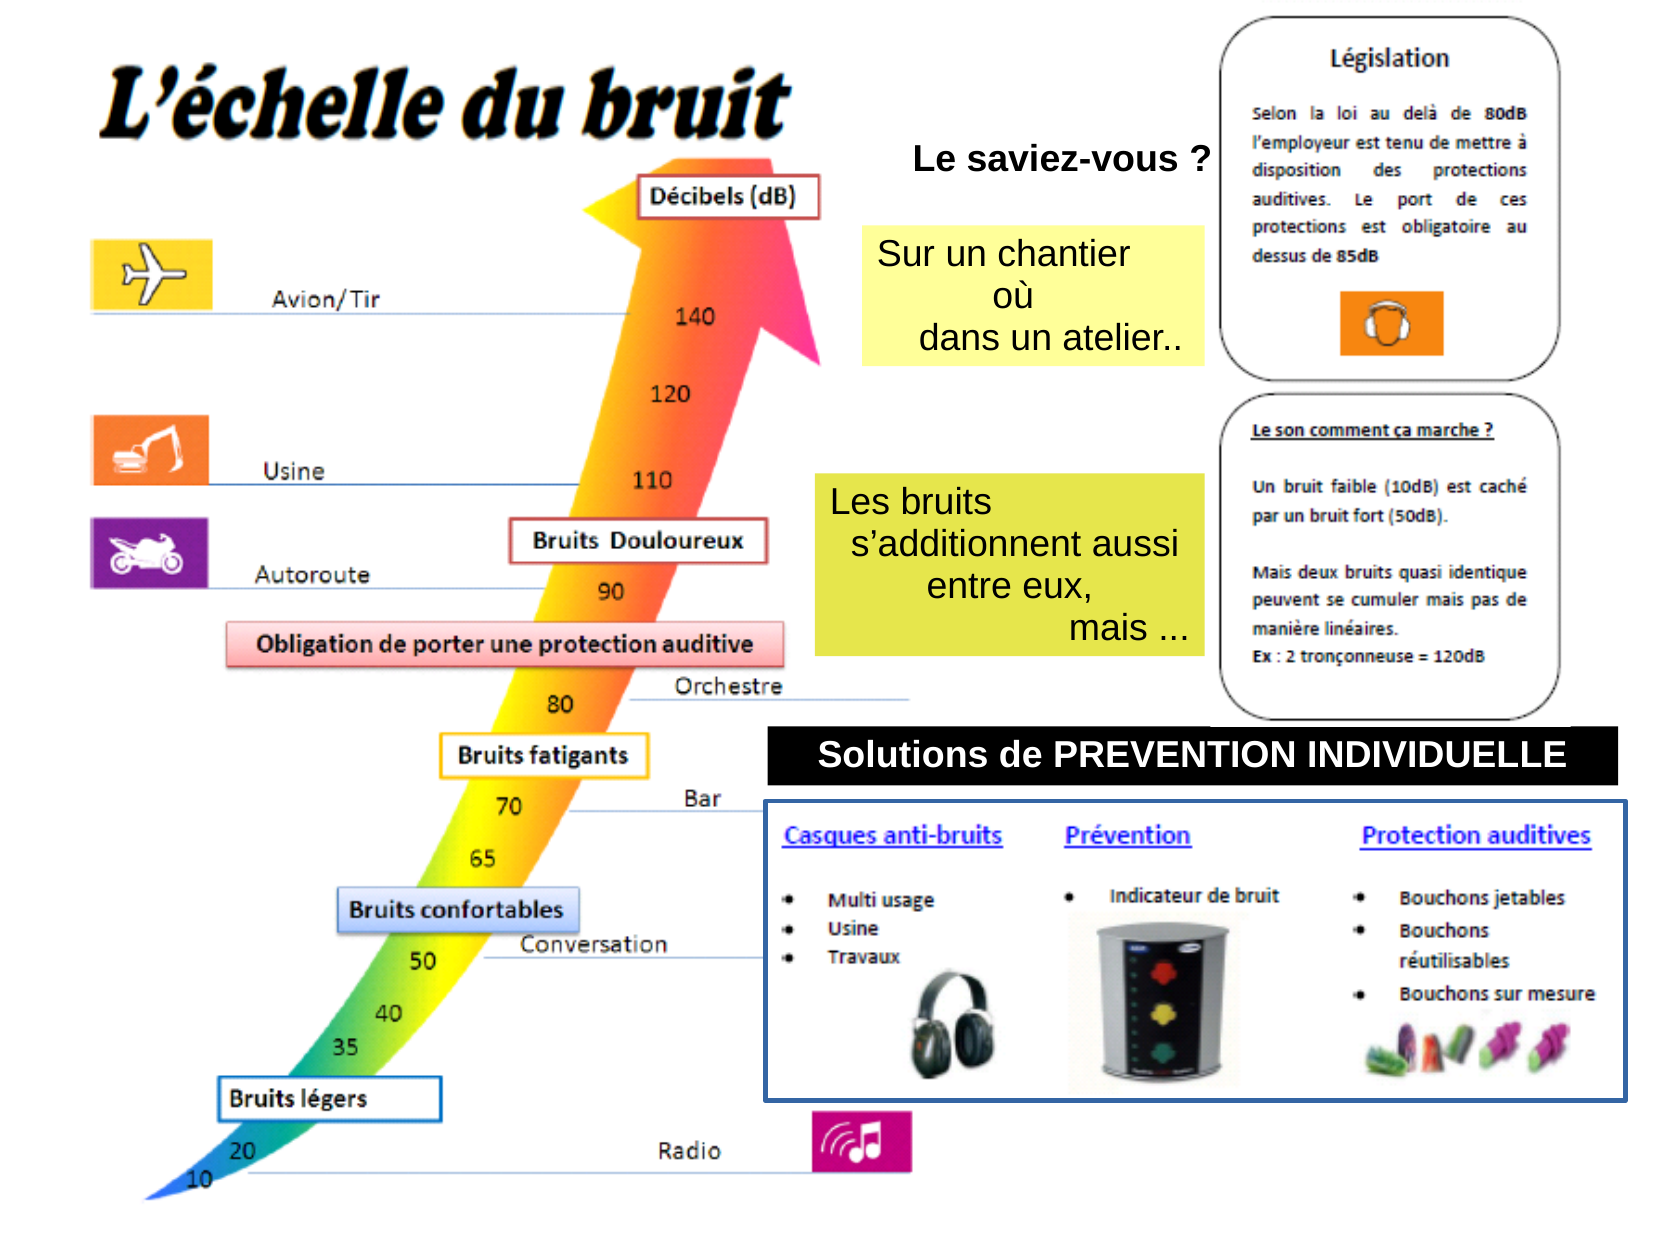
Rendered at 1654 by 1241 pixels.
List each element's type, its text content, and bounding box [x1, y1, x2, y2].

text_box Le saviez-vous ? [897, 129, 1241, 189]
picture [85, 35, 935, 1217]
text_box Sur un chantier où dans un atelier.. [862, 225, 1205, 367]
picture [1210, 0, 1571, 727]
picture [767, 803, 1623, 1099]
text_box Solutions de PREVENTION INDIVIDUELLE [767, 726, 1619, 786]
text_box Les bruits s’additionnent aussi entre eux, mais ... [814, 473, 1205, 657]
